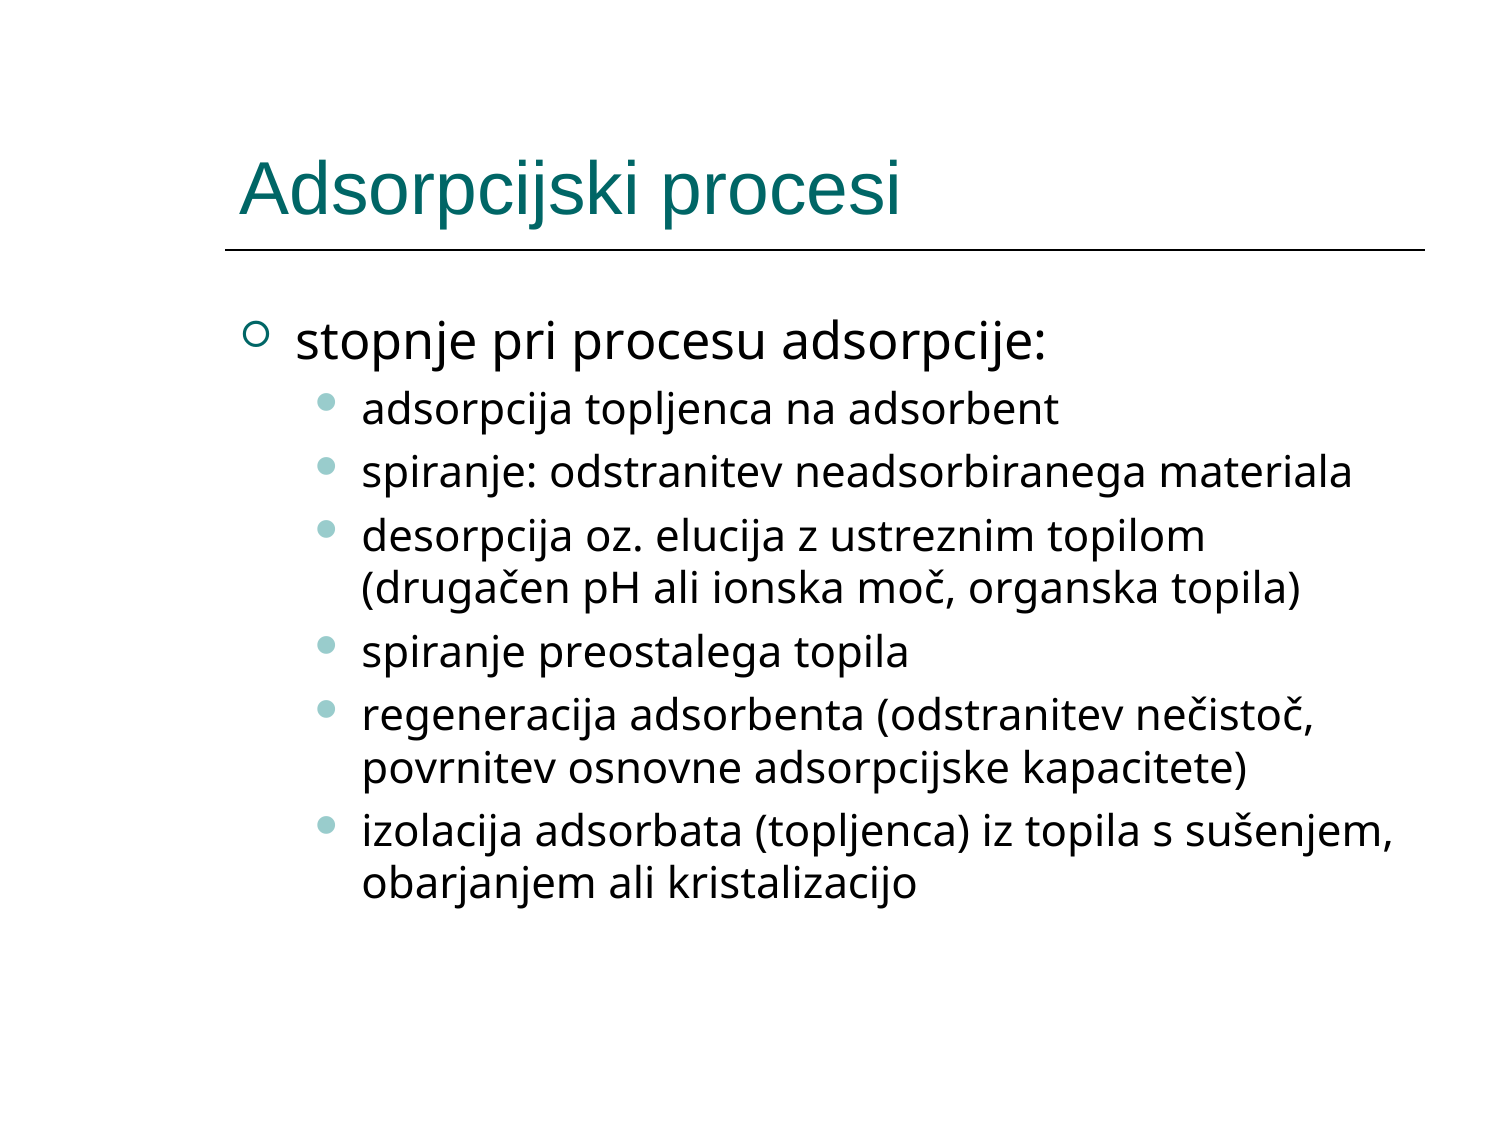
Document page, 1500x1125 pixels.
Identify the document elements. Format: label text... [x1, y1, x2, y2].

title Adsorpcijski procesi [224, 49, 1425, 237]
list stopnje pri procesu adsorpcije: adsorpcija topljenca na adsorbent spiranje: odstranitev neadsorbiranega materiala desorpcija oz. elucija z ustreznim topilom (drugačen pH ali ionska moč, organska topila) spiranje preostalega topila regeneracija adsorbenta (odstranitev nečistoč, povrnitev osnovne adsorpcijske kapacitete) izolacija adsorbata (topljenca) iz topila s sušenjem, obarjanjem ali kristalizacijo [224, 299, 1425, 975]
